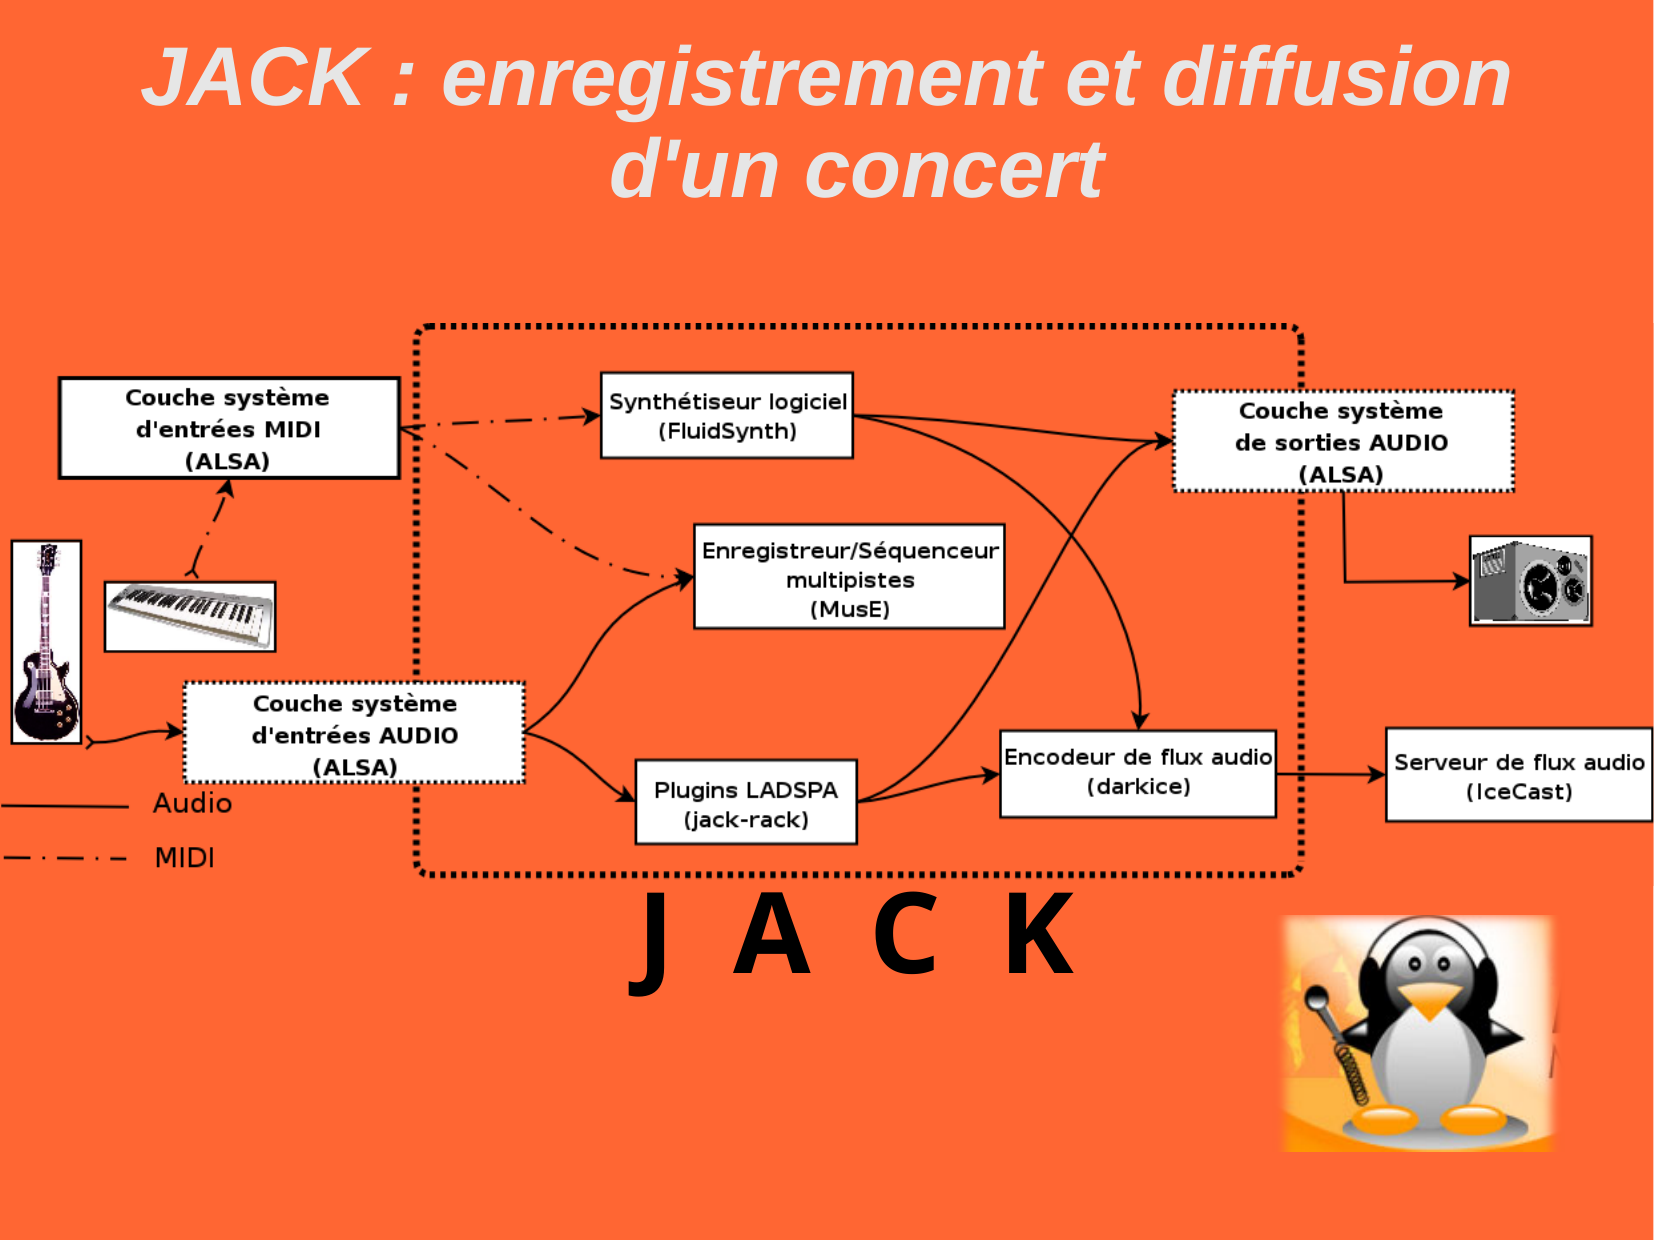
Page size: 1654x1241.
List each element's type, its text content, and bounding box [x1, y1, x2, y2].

title JACK : enregistrement et diffusion d'un concert [121, 15, 1534, 231]
text_box J A C K [413, 853, 1300, 1024]
picture [0, 323, 1654, 886]
picture [1272, 915, 1565, 1152]
